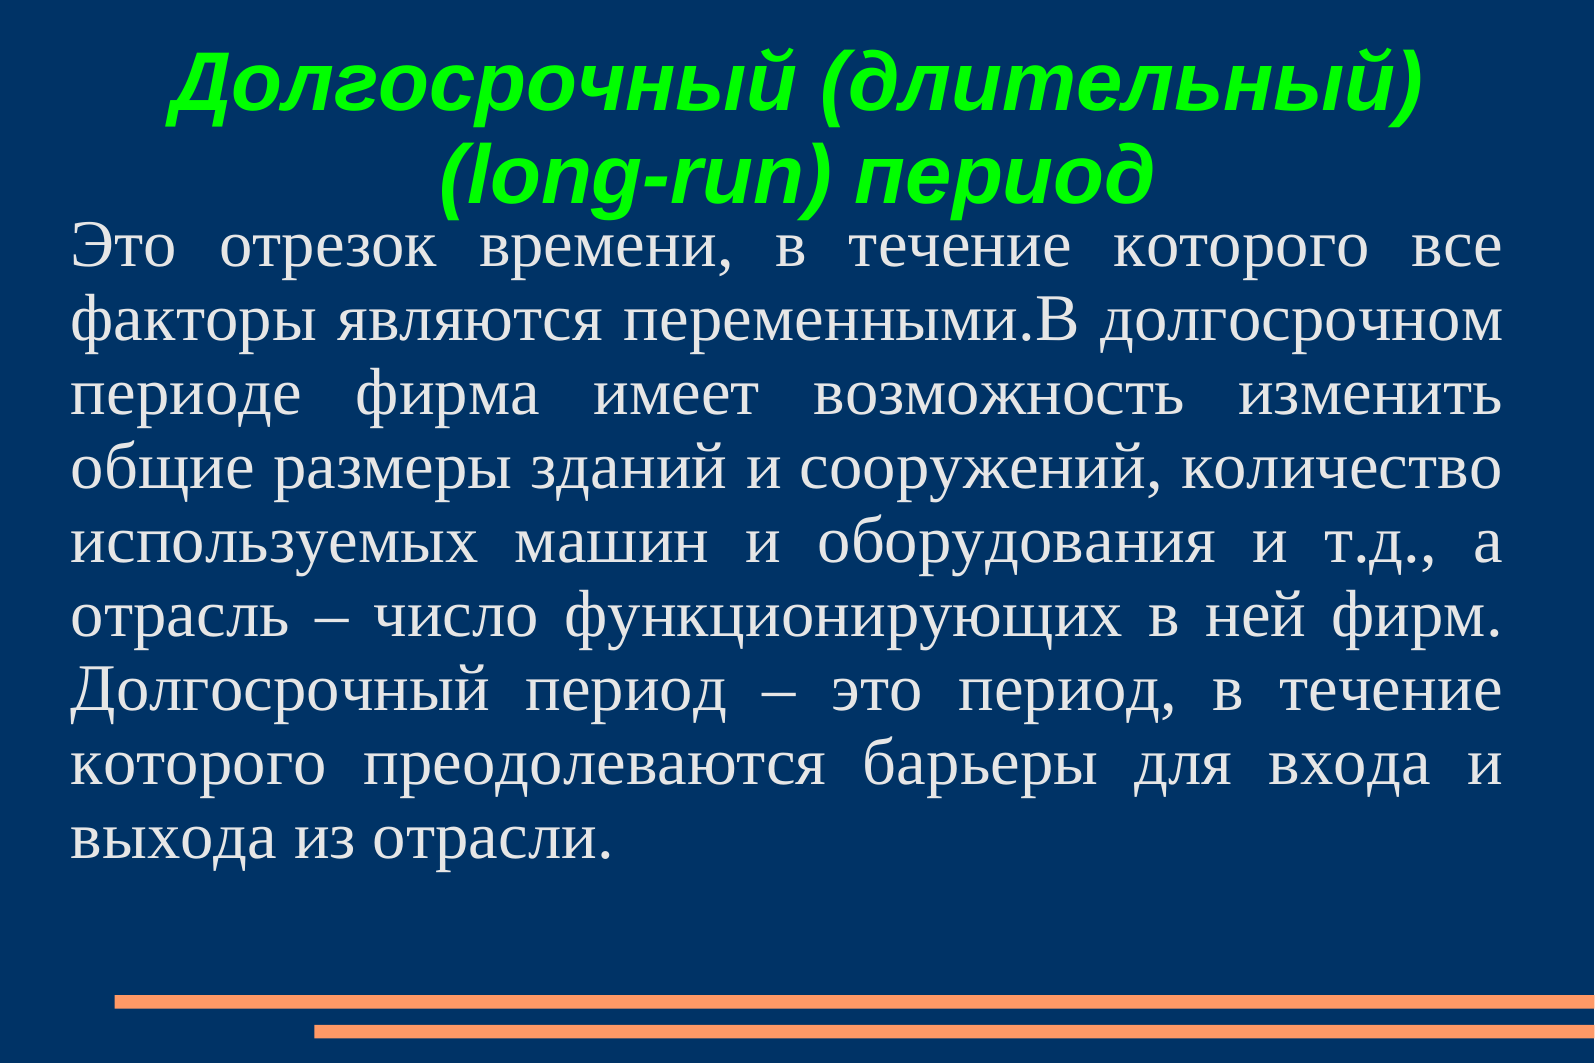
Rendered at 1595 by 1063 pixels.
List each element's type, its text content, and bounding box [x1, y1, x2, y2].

list Это отрезок времени, в течение которого все факторы являются переменными.В долгосрочном периоде фирма имеет возможность изменить общие размеры зданий и сооружений, количество используемых машин и оборудования и т.д., а отрасль – число функционирующих в ней фирм. Долгосрочный период – это период, в течение которого преодолеваются барьеры для входа и выхода из отрасли. [0, 206, 1505, 1017]
title Долгосрочный (длительный) (long-run) период [117, 35, 1479, 206]
